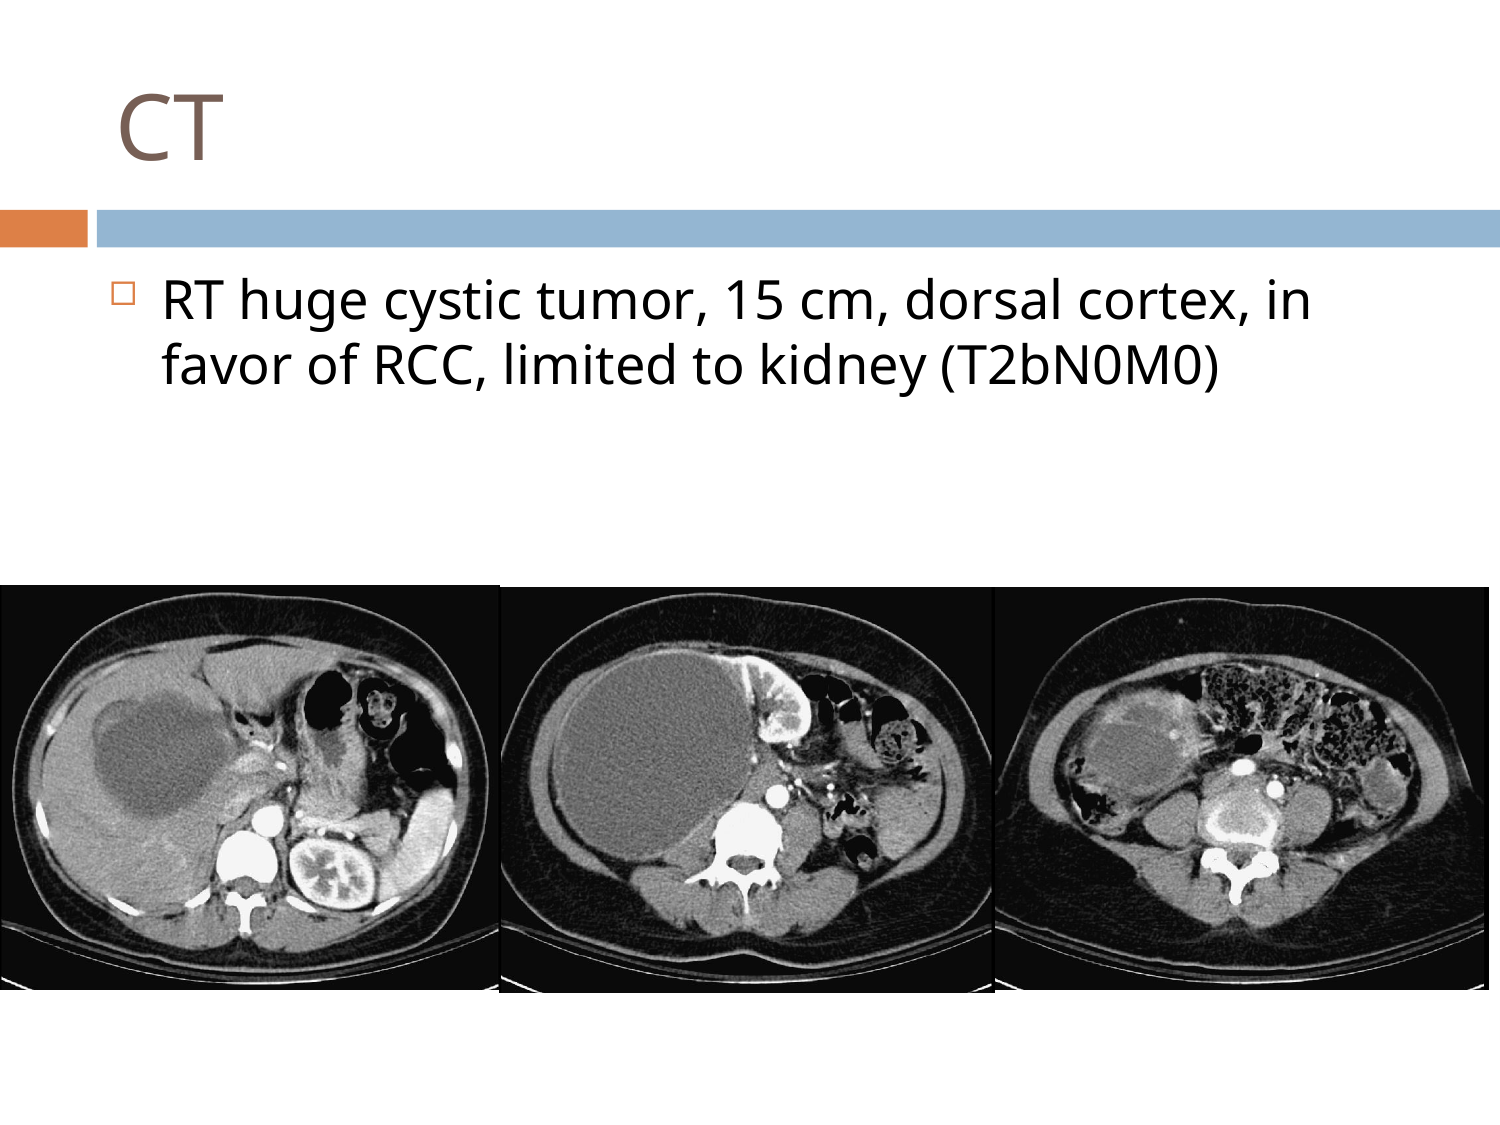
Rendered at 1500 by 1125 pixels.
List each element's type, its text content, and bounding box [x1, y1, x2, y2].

title CT [100, 42, 1438, 206]
list RT huge cystic tumor, 15 cm, dorsal cortex, in favor of RCC, limited to kidney (T2bN0M0) [93, 990, 1432, 996]
picture [0, 585, 1489, 993]
list RT huge cystic tumor, 15 cm, dorsal cortex, in favor of RCC, limited to kidney (T2bN0M0) [93, 257, 1432, 587]
